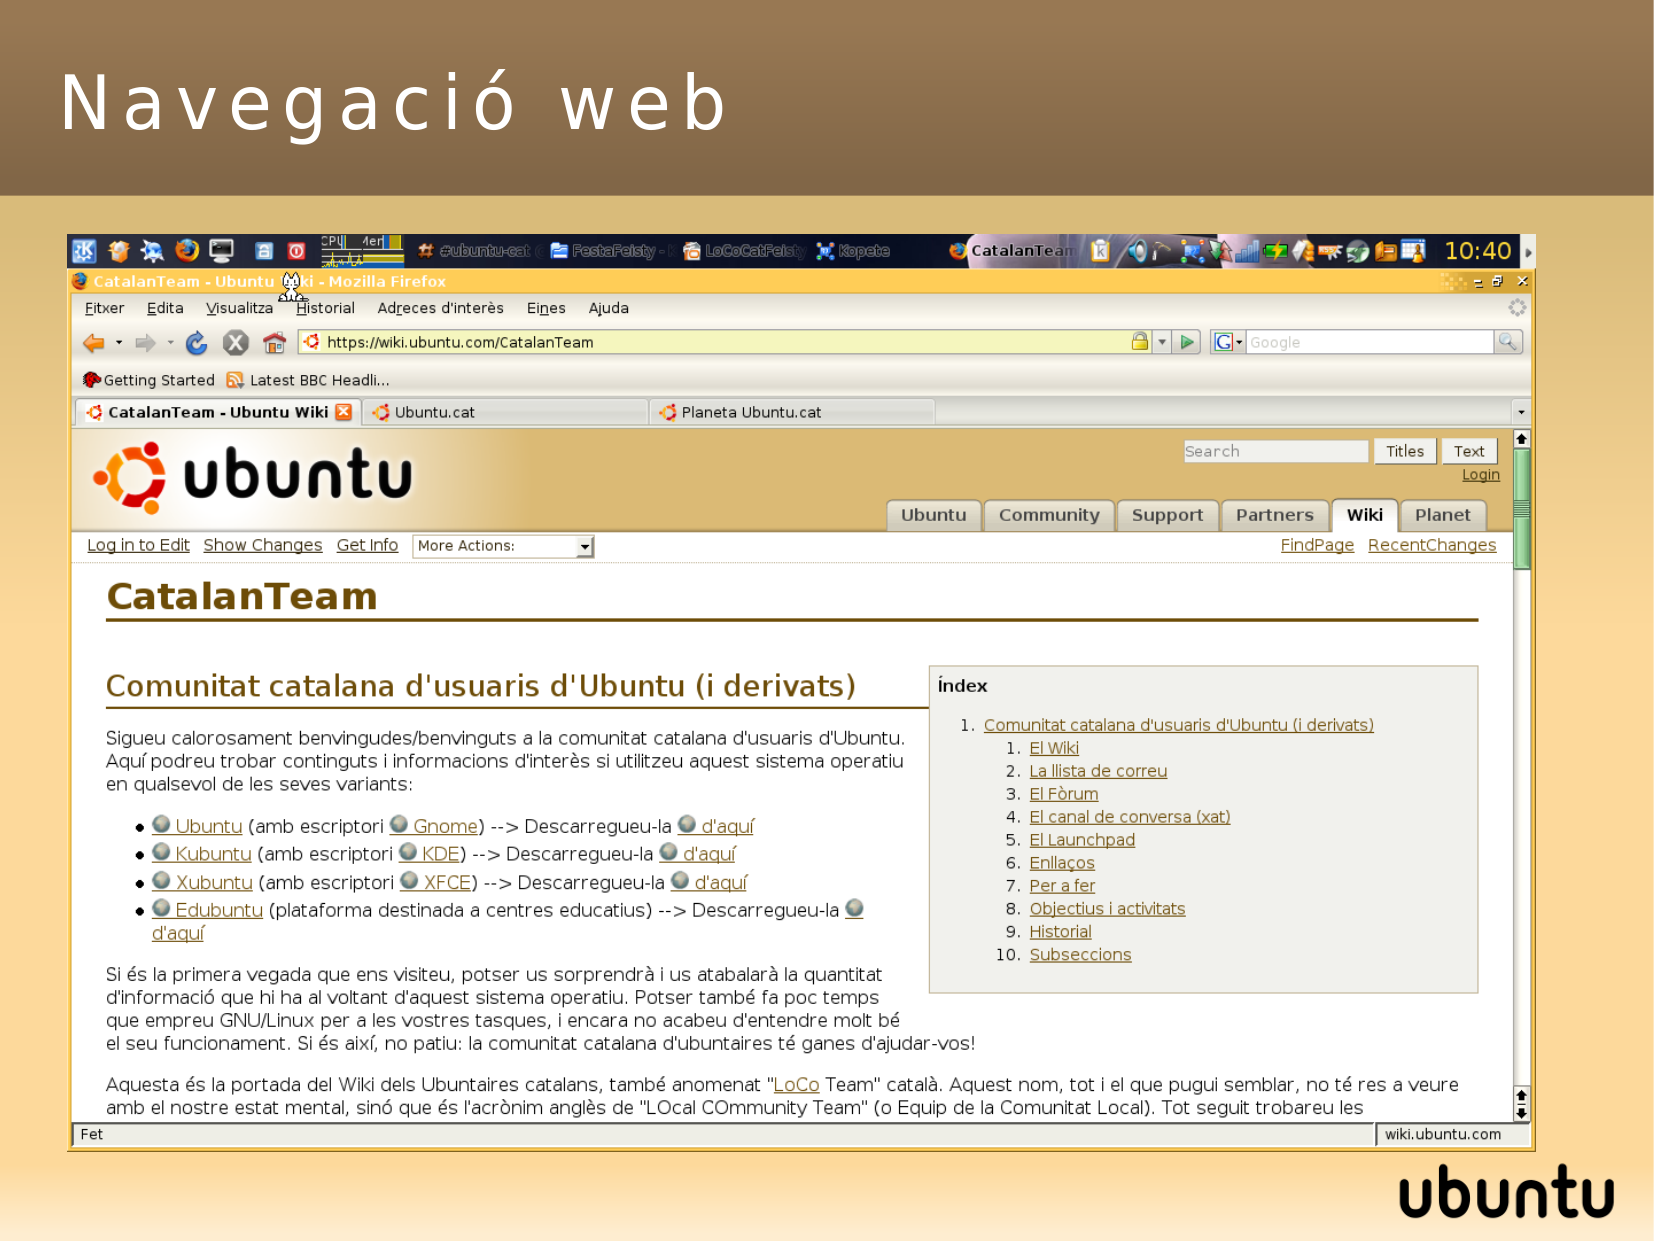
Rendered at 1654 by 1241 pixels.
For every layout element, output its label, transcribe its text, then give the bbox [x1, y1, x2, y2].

picture [0, 0, 1654, 1241]
title Navegació web [59, 29, 1595, 178]
